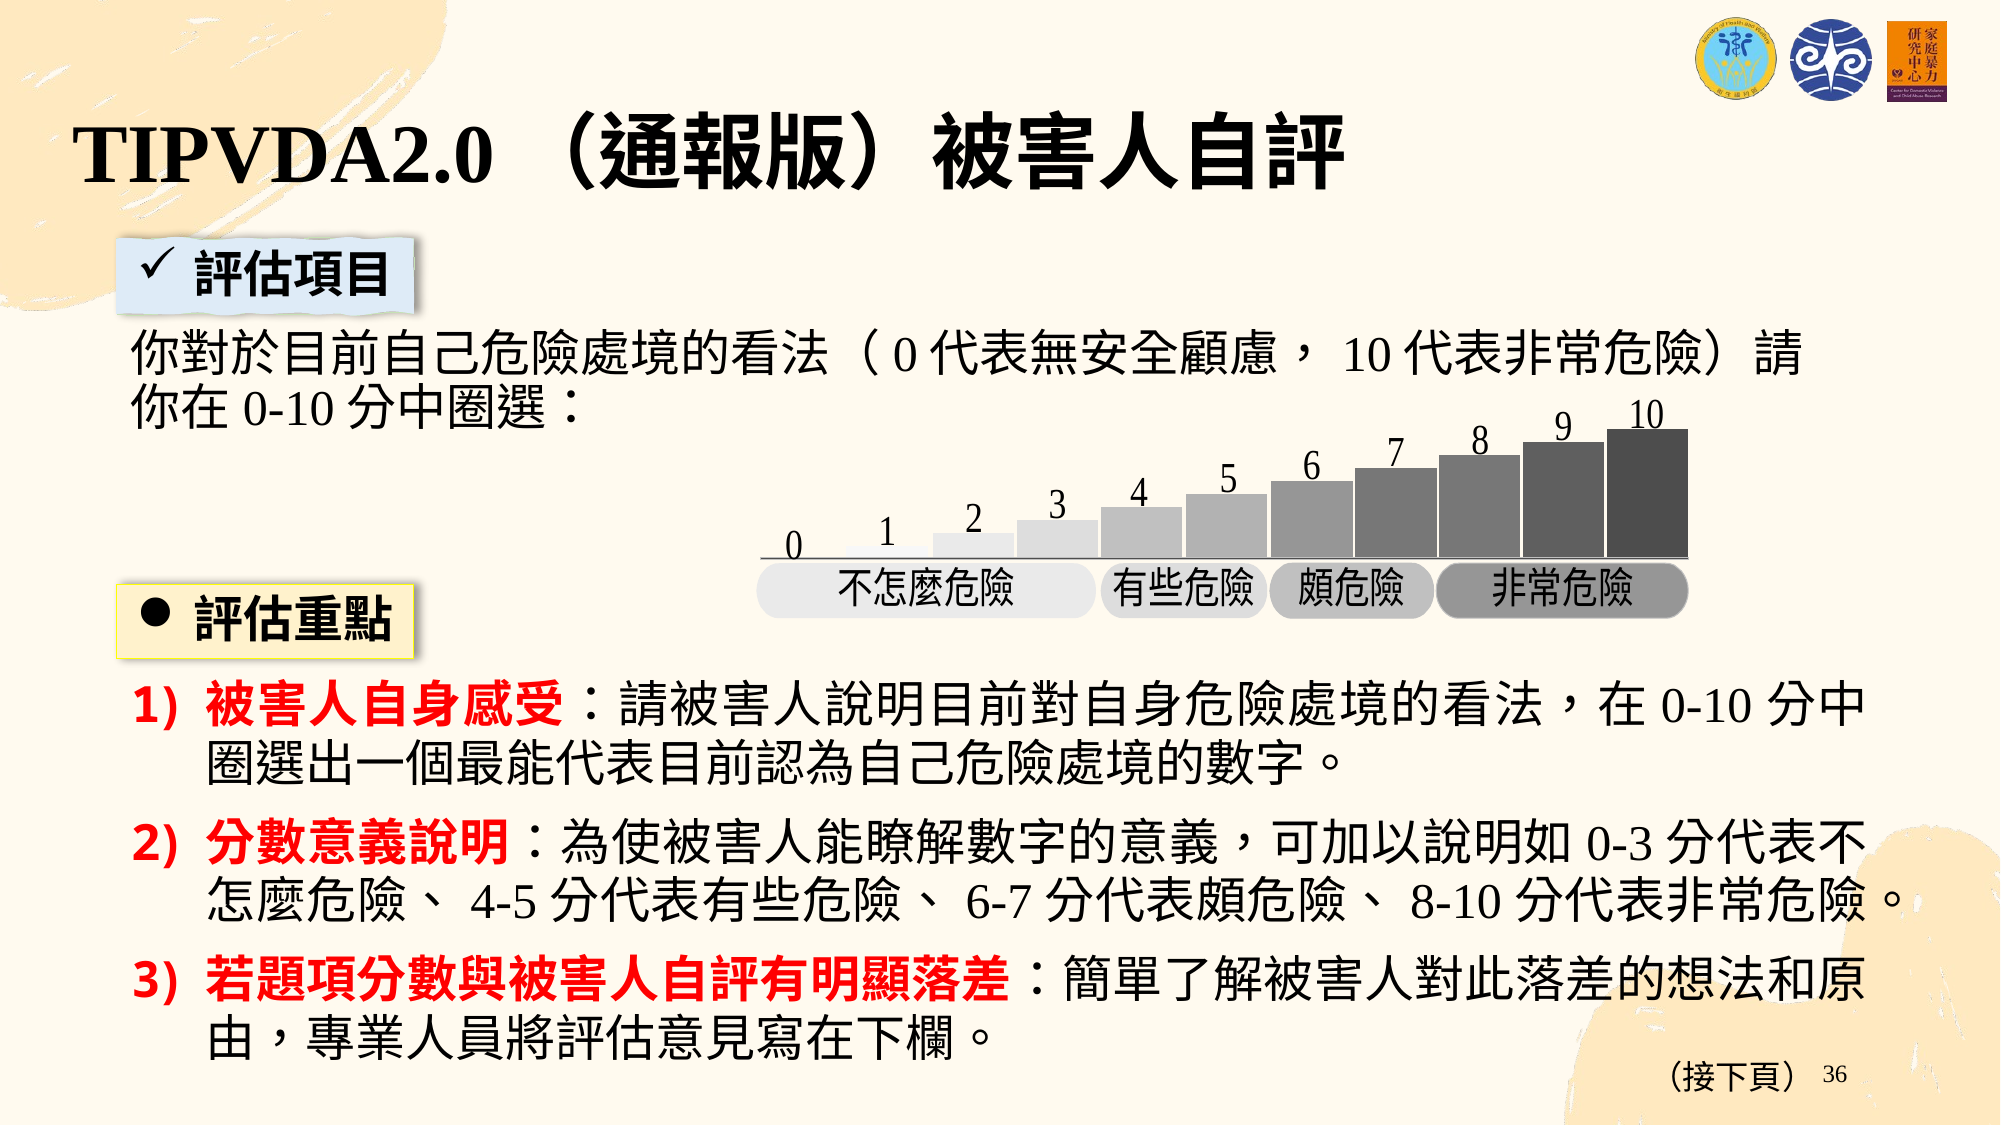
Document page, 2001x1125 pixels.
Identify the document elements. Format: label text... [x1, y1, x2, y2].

text_box TIPVDA2.0（通報版）被害人自評 [56, 47, 2000, 265]
text_box （接下頁） [1603, 1015, 1831, 1111]
text_box 被害人自身感受：請被害人說明目前對自身危險處境的看法，在0-10分中圈選出一個最能代表目前認為自己危險處境的數字。 分數意義說明：為使被害人能瞭解數字的意義，可加以說明如0-3分代表不怎麼危險、4-5分代表有些危險、6-7分代表頗危險、8-10分代表非常危險。 若題項分數與被害人自評有明顯落差：簡單了解被害人對此落差的想法和原由，專業人員將評估意見寫在下欄。 [116, 667, 1883, 994]
text_box 評估項目 [356, 269, 379, 275]
picture [1473, 799, 2001, 1125]
picture [0, 0, 478, 354]
list 評估重點 [116, 584, 414, 659]
text_box 評估項目 [116, 265, 415, 316]
picture [1695, 17, 1947, 47]
text_box 評估項目 [268, 280, 283, 289]
text_box 你對於目前自己危險處境的看法（0代表無安全顧慮，10代表非常危險）請你在0-10分中圈選： [116, 321, 1863, 461]
text_box 評估項目 [356, 281, 379, 287]
picture [750, 383, 1694, 626]
